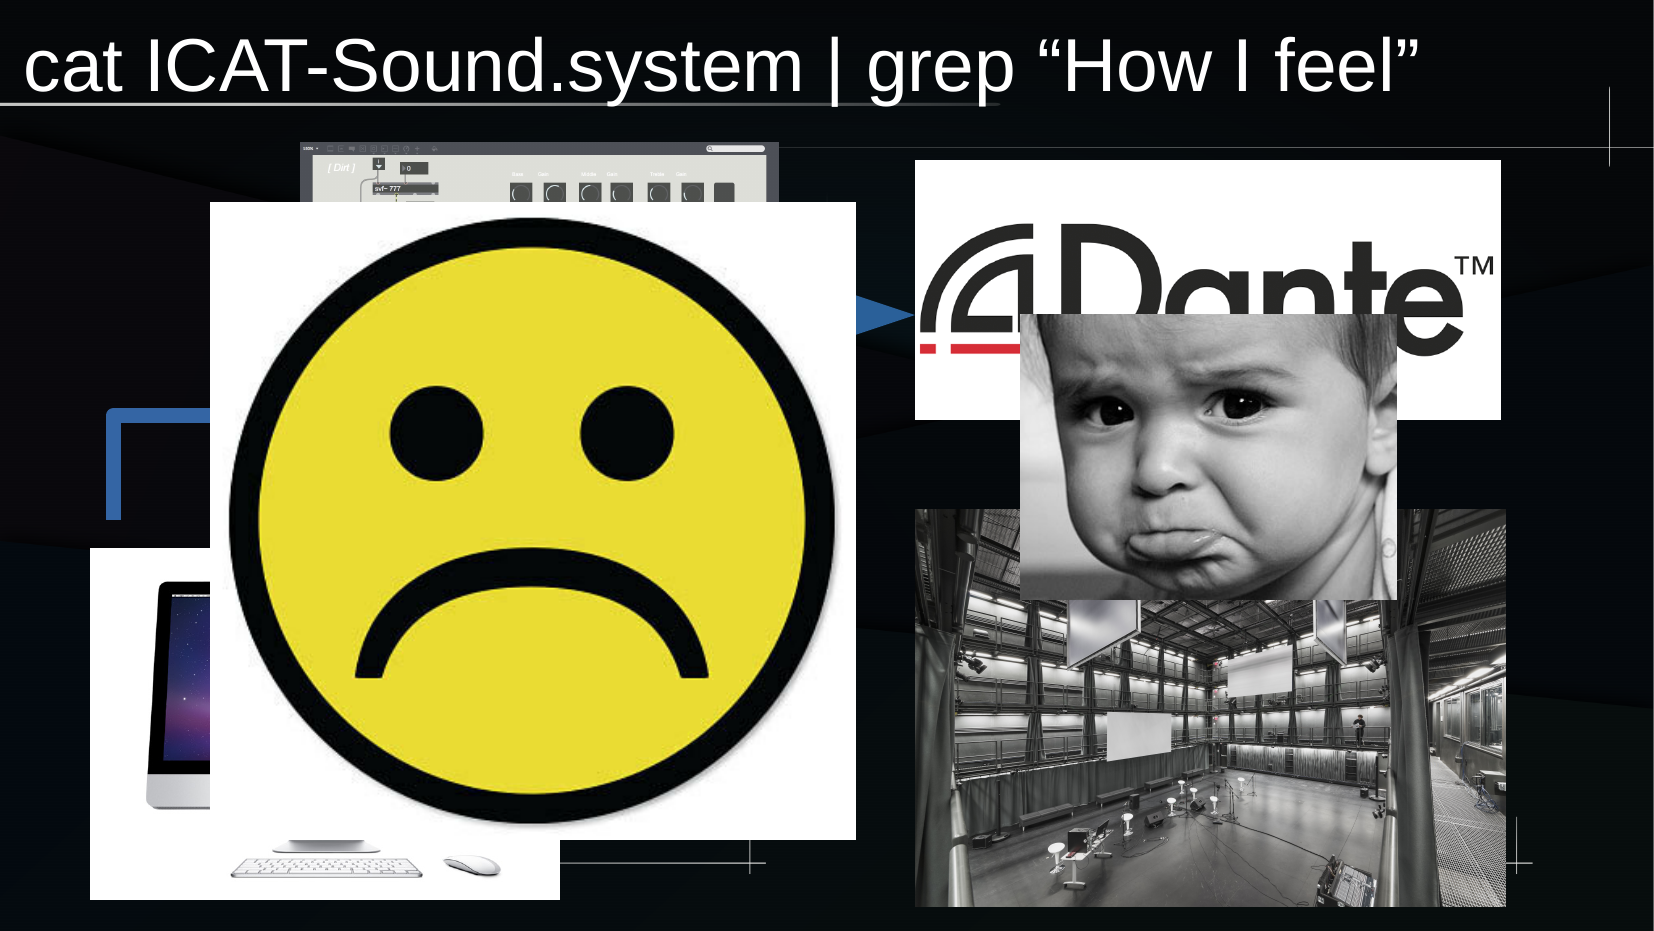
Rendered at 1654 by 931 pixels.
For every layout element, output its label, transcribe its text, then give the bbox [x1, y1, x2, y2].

picture [0, 0, 1654, 931]
title cat ICAT-Sound.system | grep “How I feel” [23, 11, 1589, 119]
